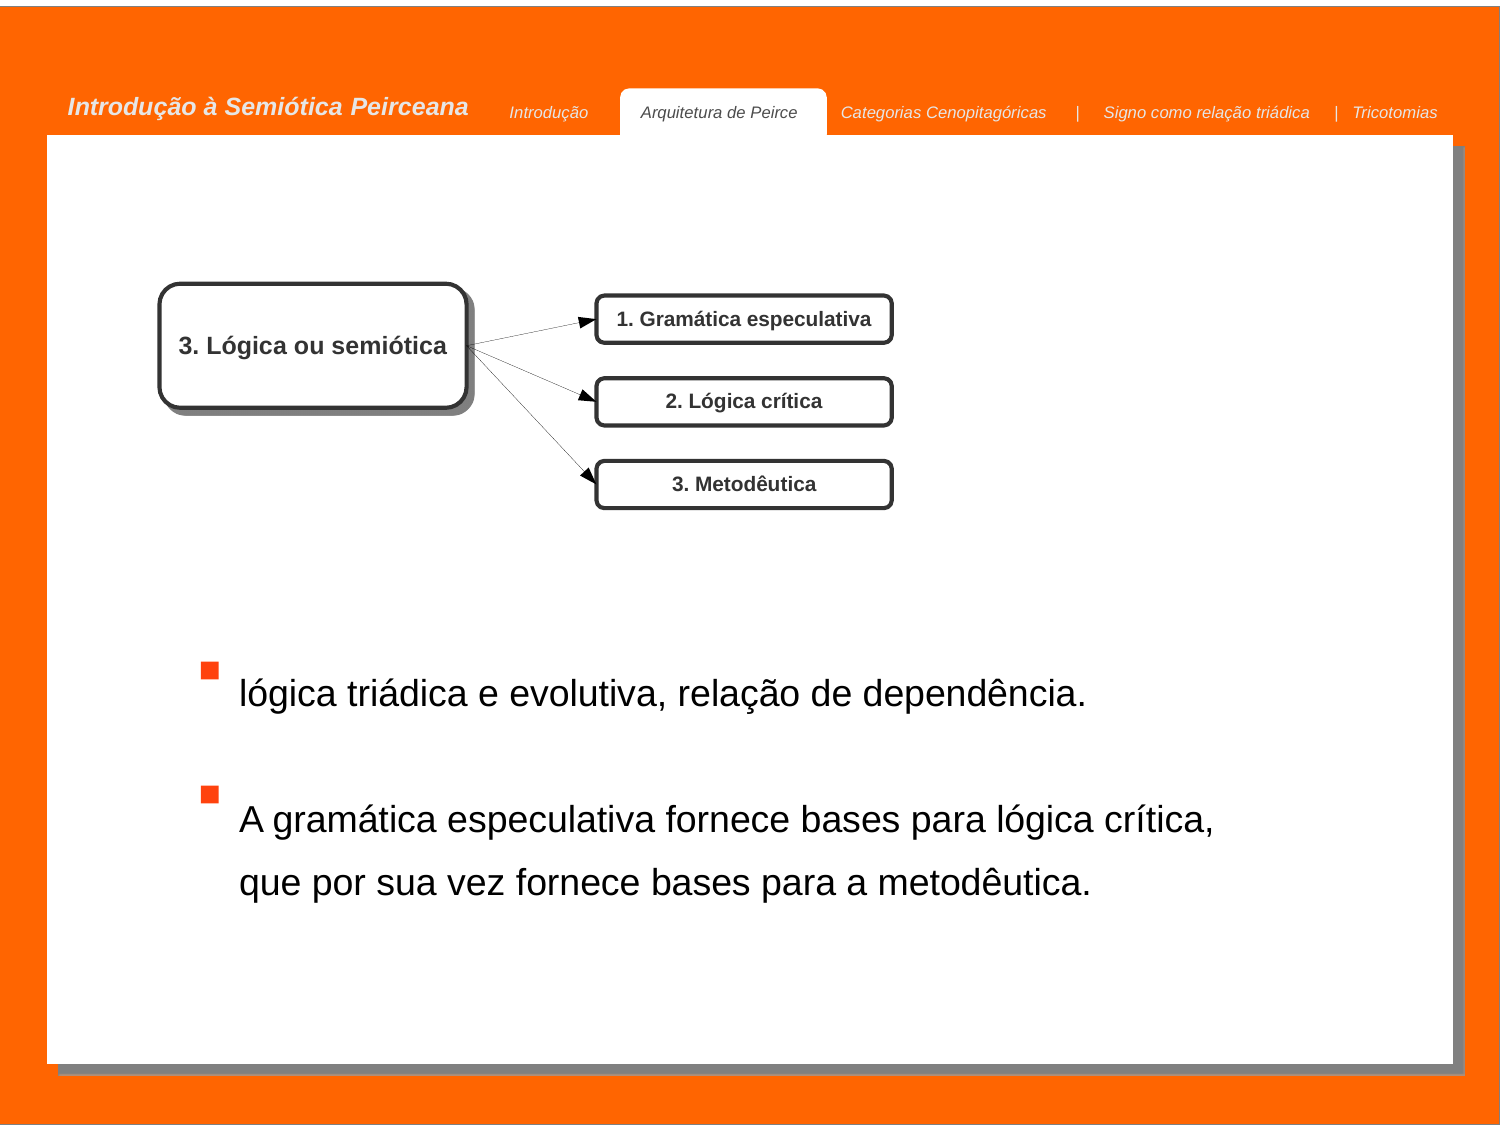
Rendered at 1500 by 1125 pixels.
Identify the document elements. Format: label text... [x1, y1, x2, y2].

text_box 3. Metodêutica [596, 460, 892, 509]
text_box [200, 661, 219, 680]
text_box lógica triádica e evolutiva, relação de dependência. A gramática especulativa fornece bases para lógica crítica, que por sua vez fornece bases para a metodêutica. [224, 643, 1276, 965]
text_box [200, 785, 219, 804]
text_box 2. Lógica crítica [596, 378, 892, 426]
text_box 3. Lógica ou semiótica [159, 283, 467, 408]
text_box 1. Gramática especulativa [596, 295, 892, 343]
